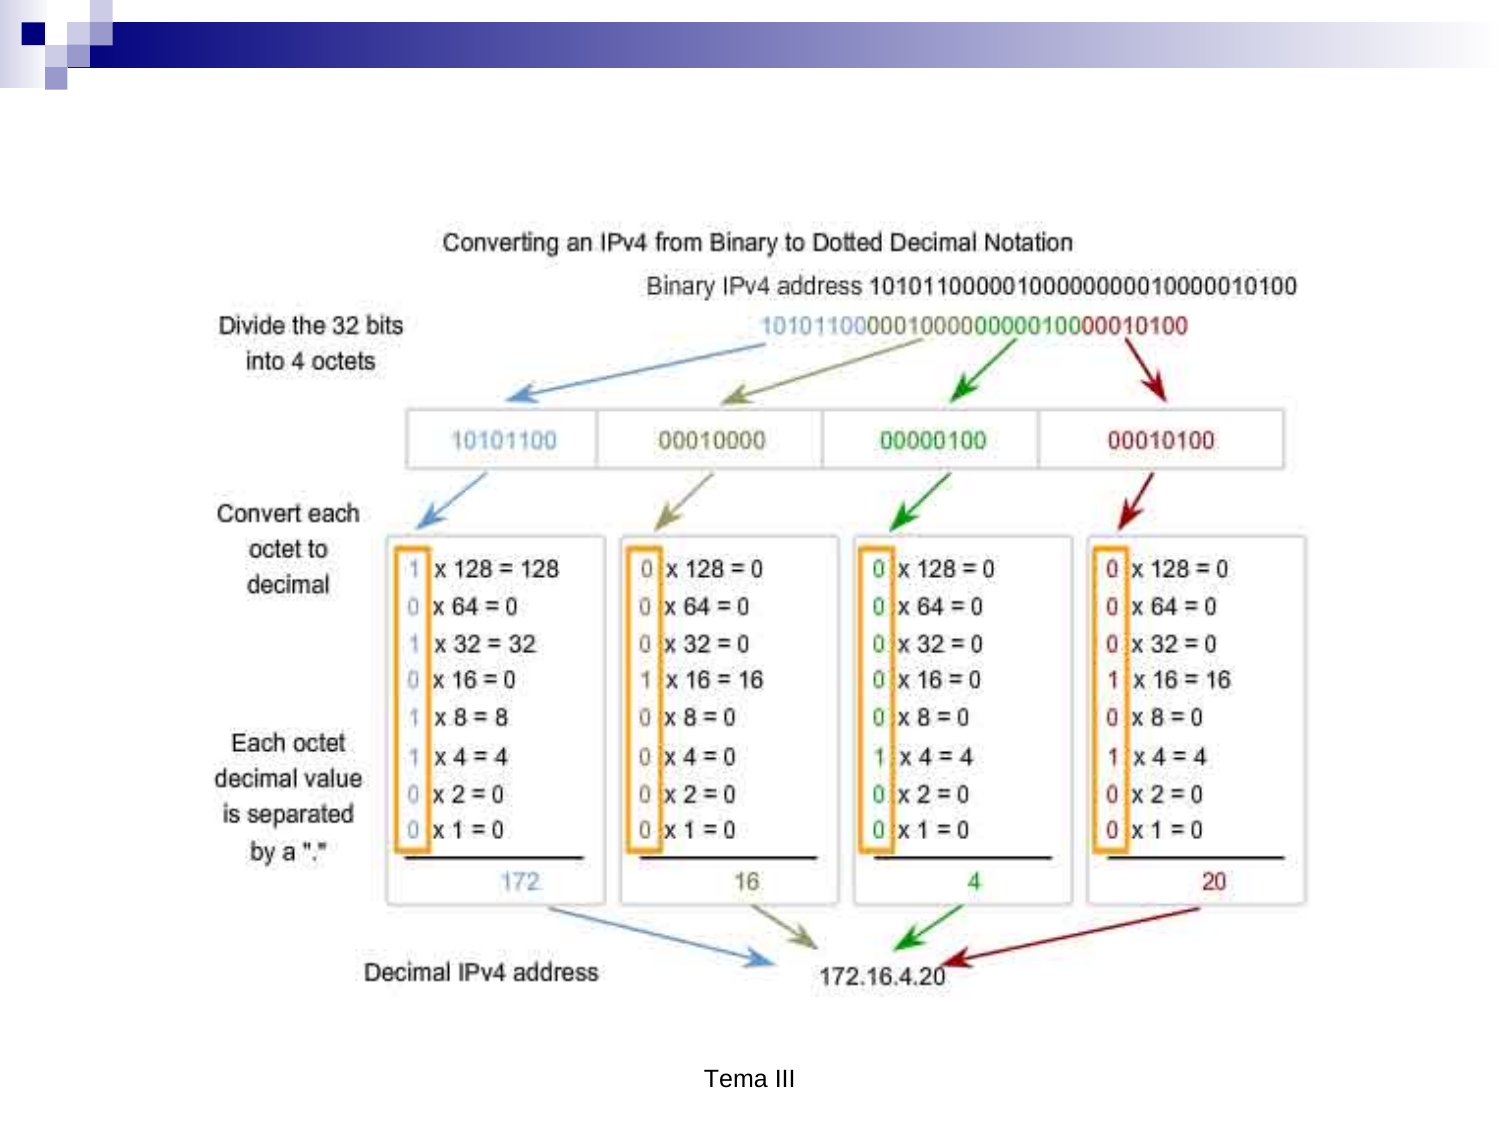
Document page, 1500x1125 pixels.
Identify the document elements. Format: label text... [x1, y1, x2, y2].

text_box Tema III [512, 1025, 988, 1101]
picture [183, 206, 1363, 1025]
